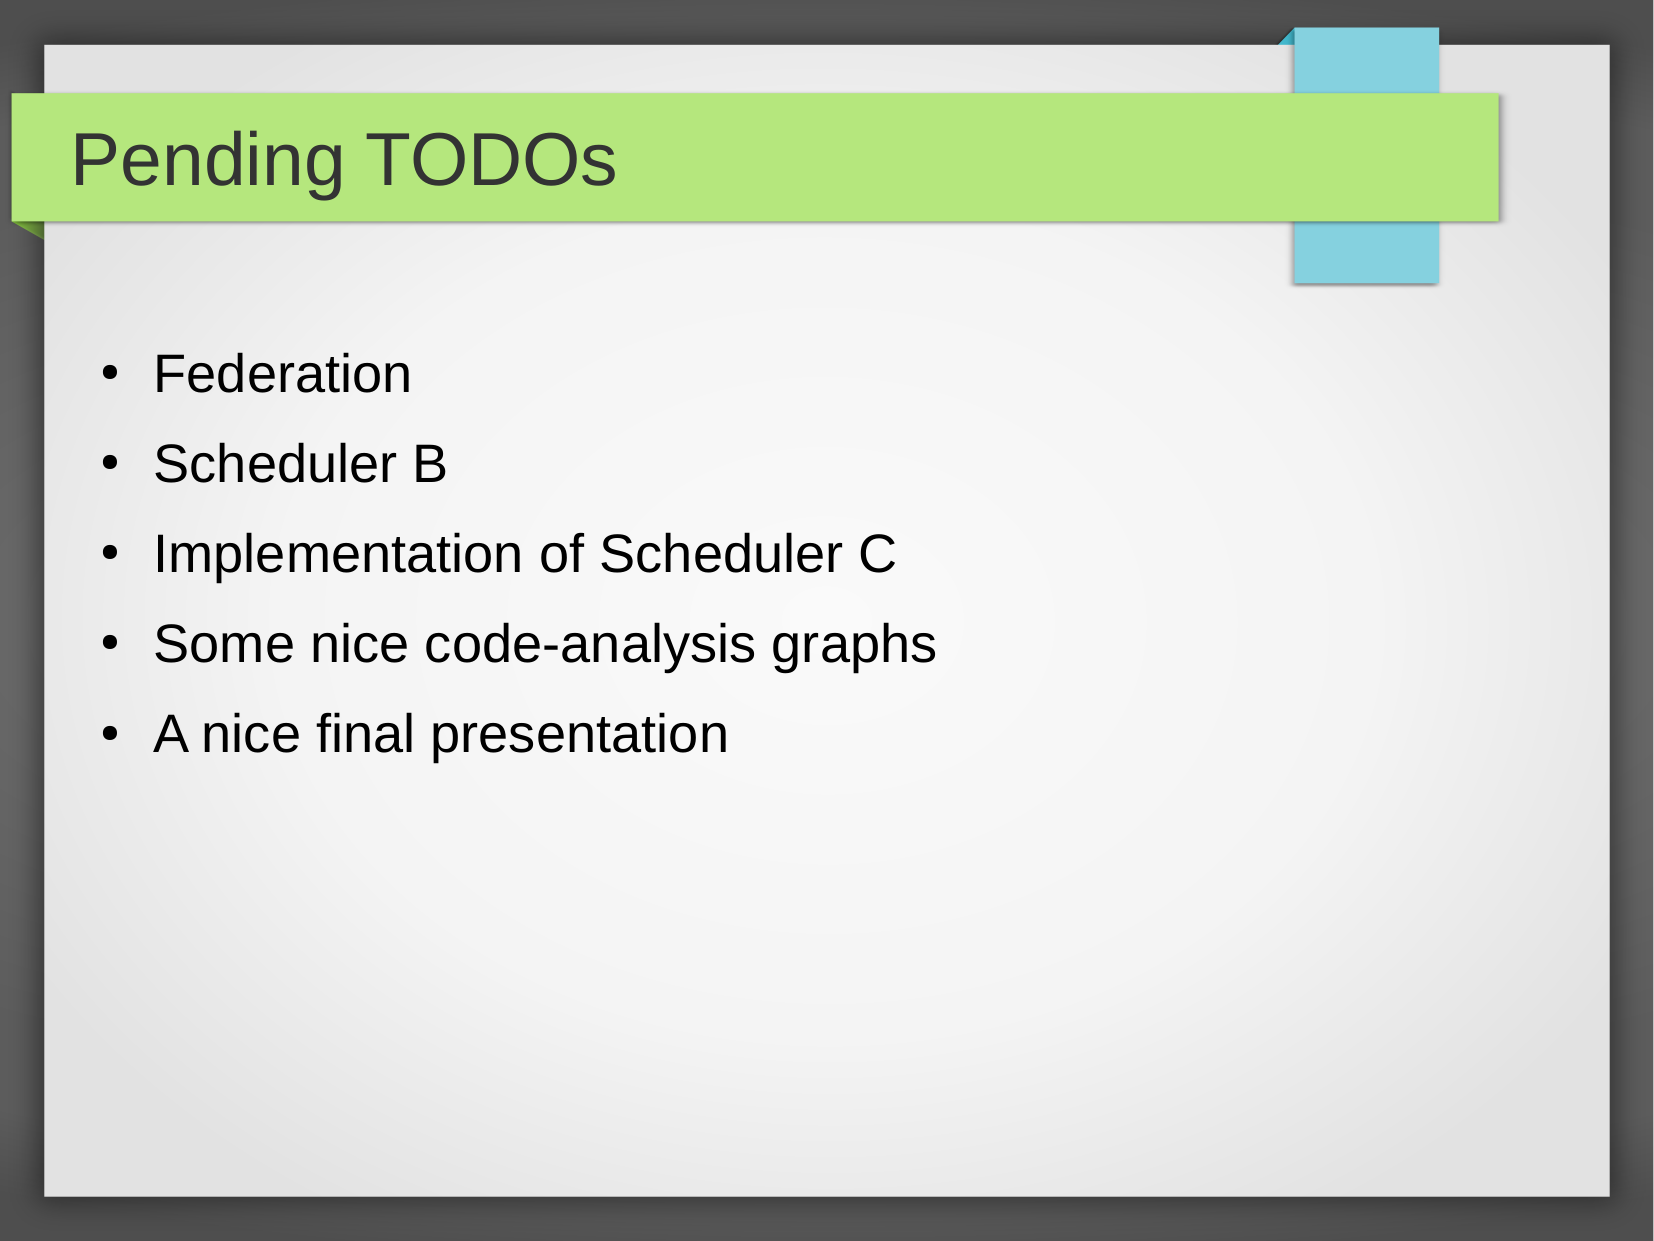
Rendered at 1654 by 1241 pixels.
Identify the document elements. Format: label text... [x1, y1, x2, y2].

list Federation Scheduler B Implementation of Scheduler C Some nice code-analysis graphs A nice final presentation [82, 343, 1538, 1063]
picture [0, 0, 1654, 1241]
title Pending TODOs [70, 106, 1229, 213]
